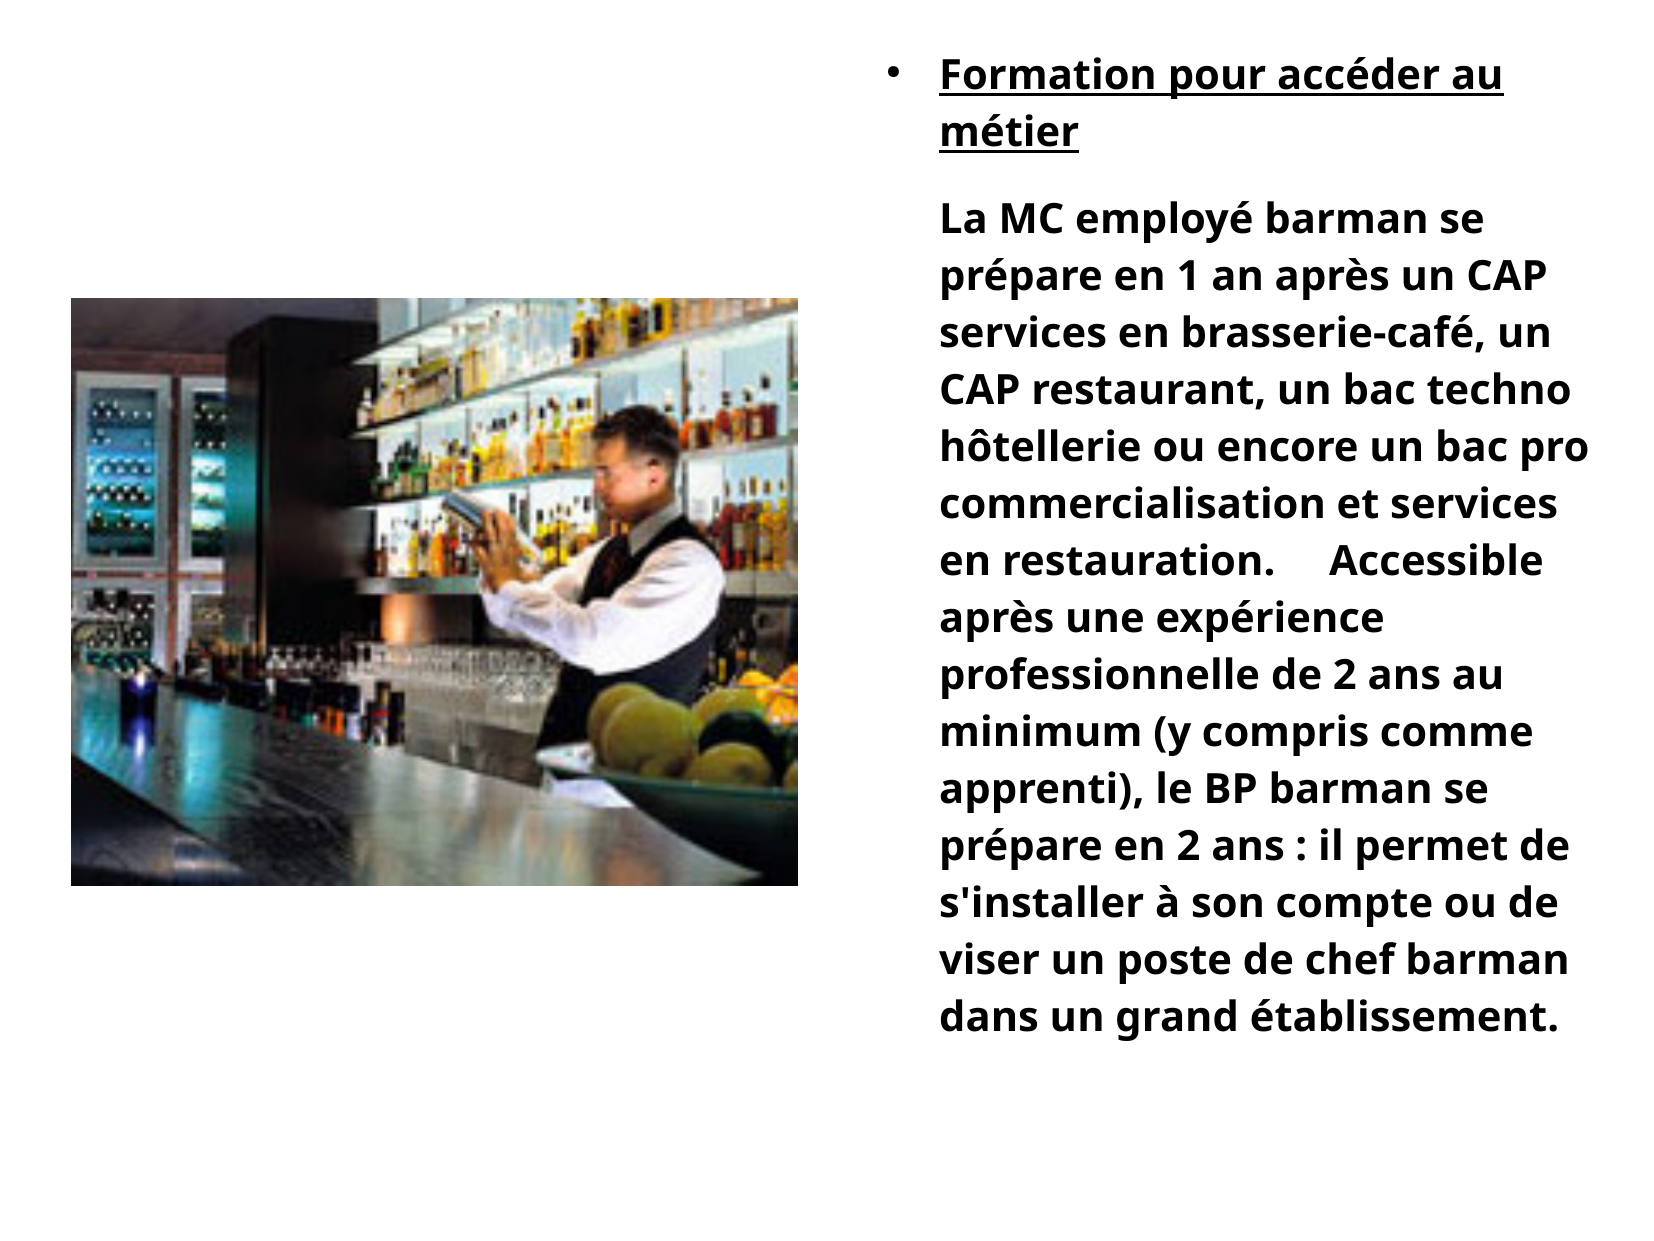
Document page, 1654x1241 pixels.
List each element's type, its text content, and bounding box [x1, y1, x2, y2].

list Formation pour accéder au métier La MC employé barman se prépare en 1 an après un CAP services en brasserie-café, un CAP restaurant, un bac techno hôtellerie ou encore un bac pro commercialisation et services en restauration. Accessible après une expérience professionnelle de 2 ans au minimum (y compris comme apprenti), le BP barman se prépare en 2 ans : il permet de s'installer à son compte ou de viser un poste de chef barman dans un grand établissement. [868, 45, 1595, 1135]
picture [71, 298, 798, 886]
